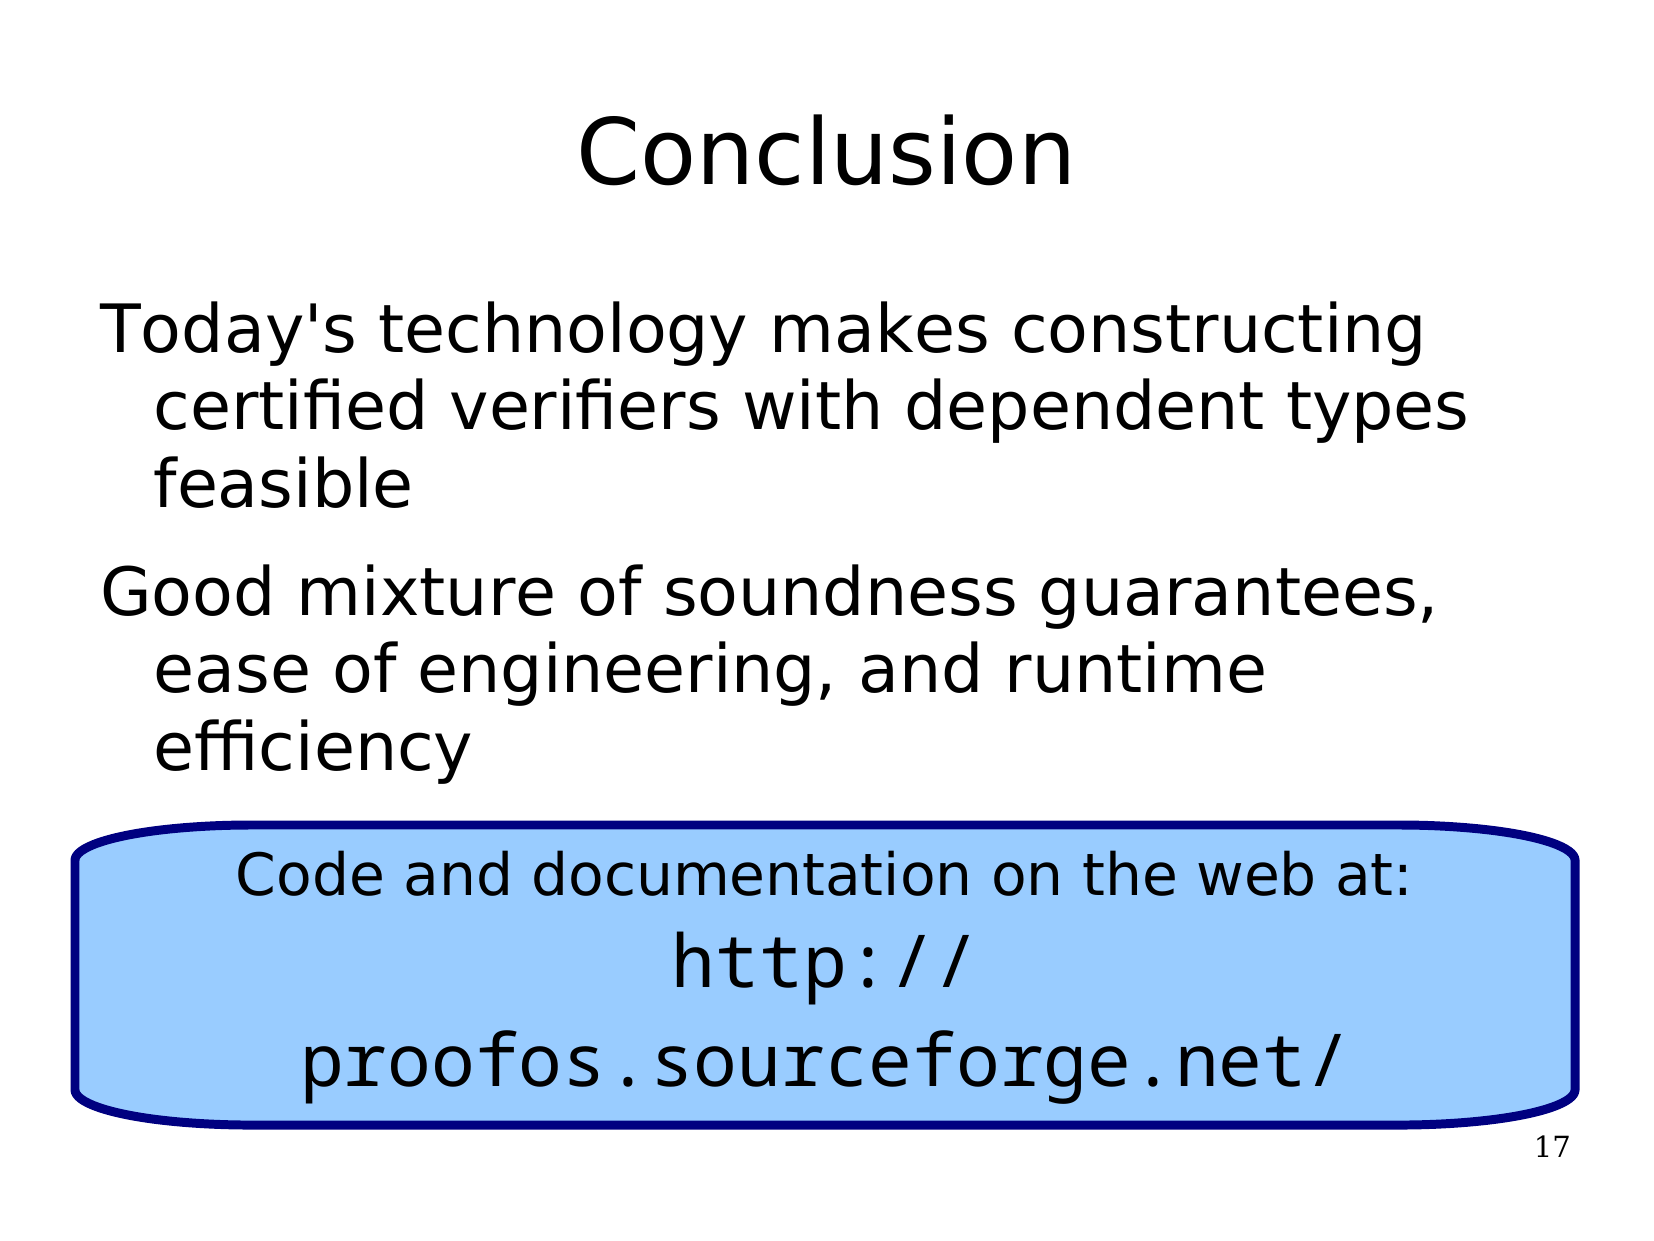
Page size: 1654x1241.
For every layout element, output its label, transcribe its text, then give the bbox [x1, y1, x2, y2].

title Conclusion [82, 49, 1571, 257]
list Today's technology makes constructing certified verifiers with dependent types feasible Good mixture of soundness guarantees, ease of engineering, and runtime efficiency [82, 290, 1571, 851]
text_box Code and documentation on the web at: http://proofos.sourceforge.net/ [75, 825, 1576, 1126]
